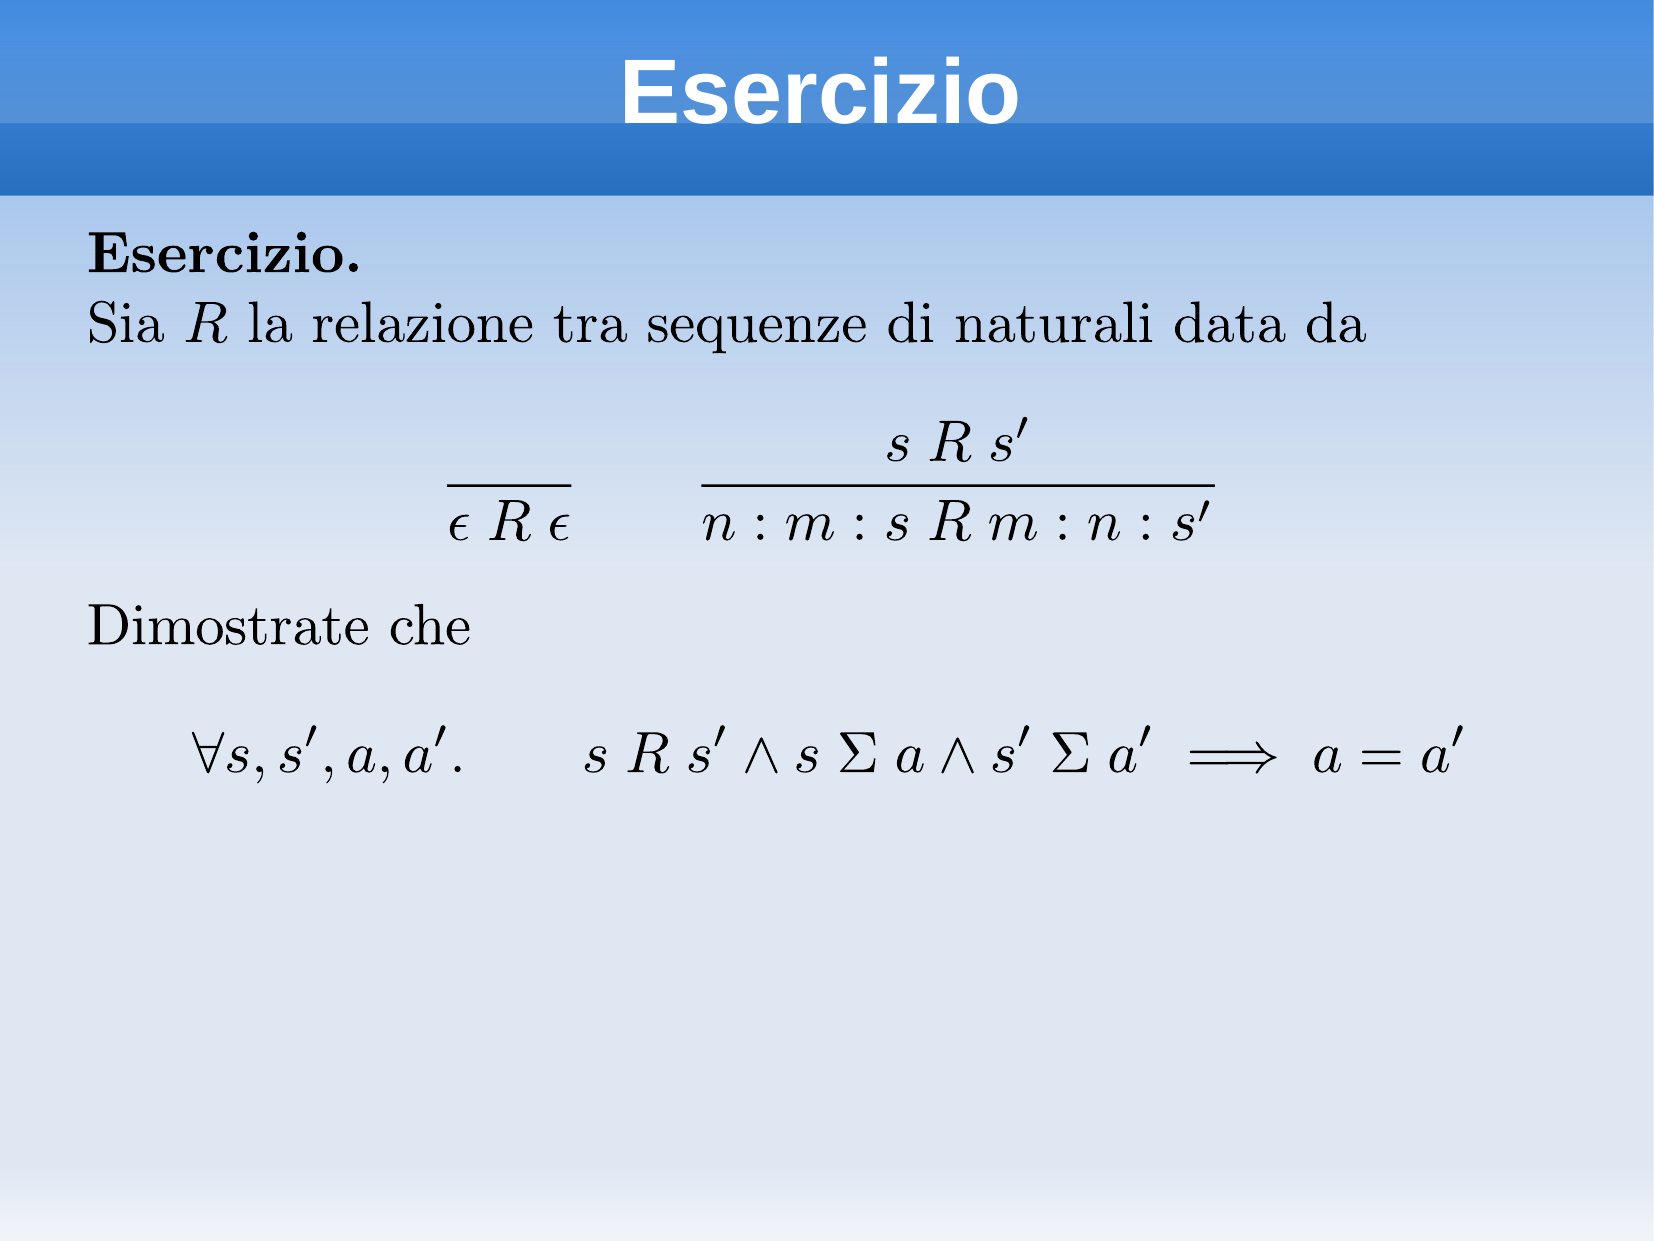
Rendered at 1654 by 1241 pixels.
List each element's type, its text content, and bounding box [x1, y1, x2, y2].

title Esercizio [76, 0, 1565, 196]
picture [0, 0, 1654, 1241]
text_box [86, 231, 1464, 784]
